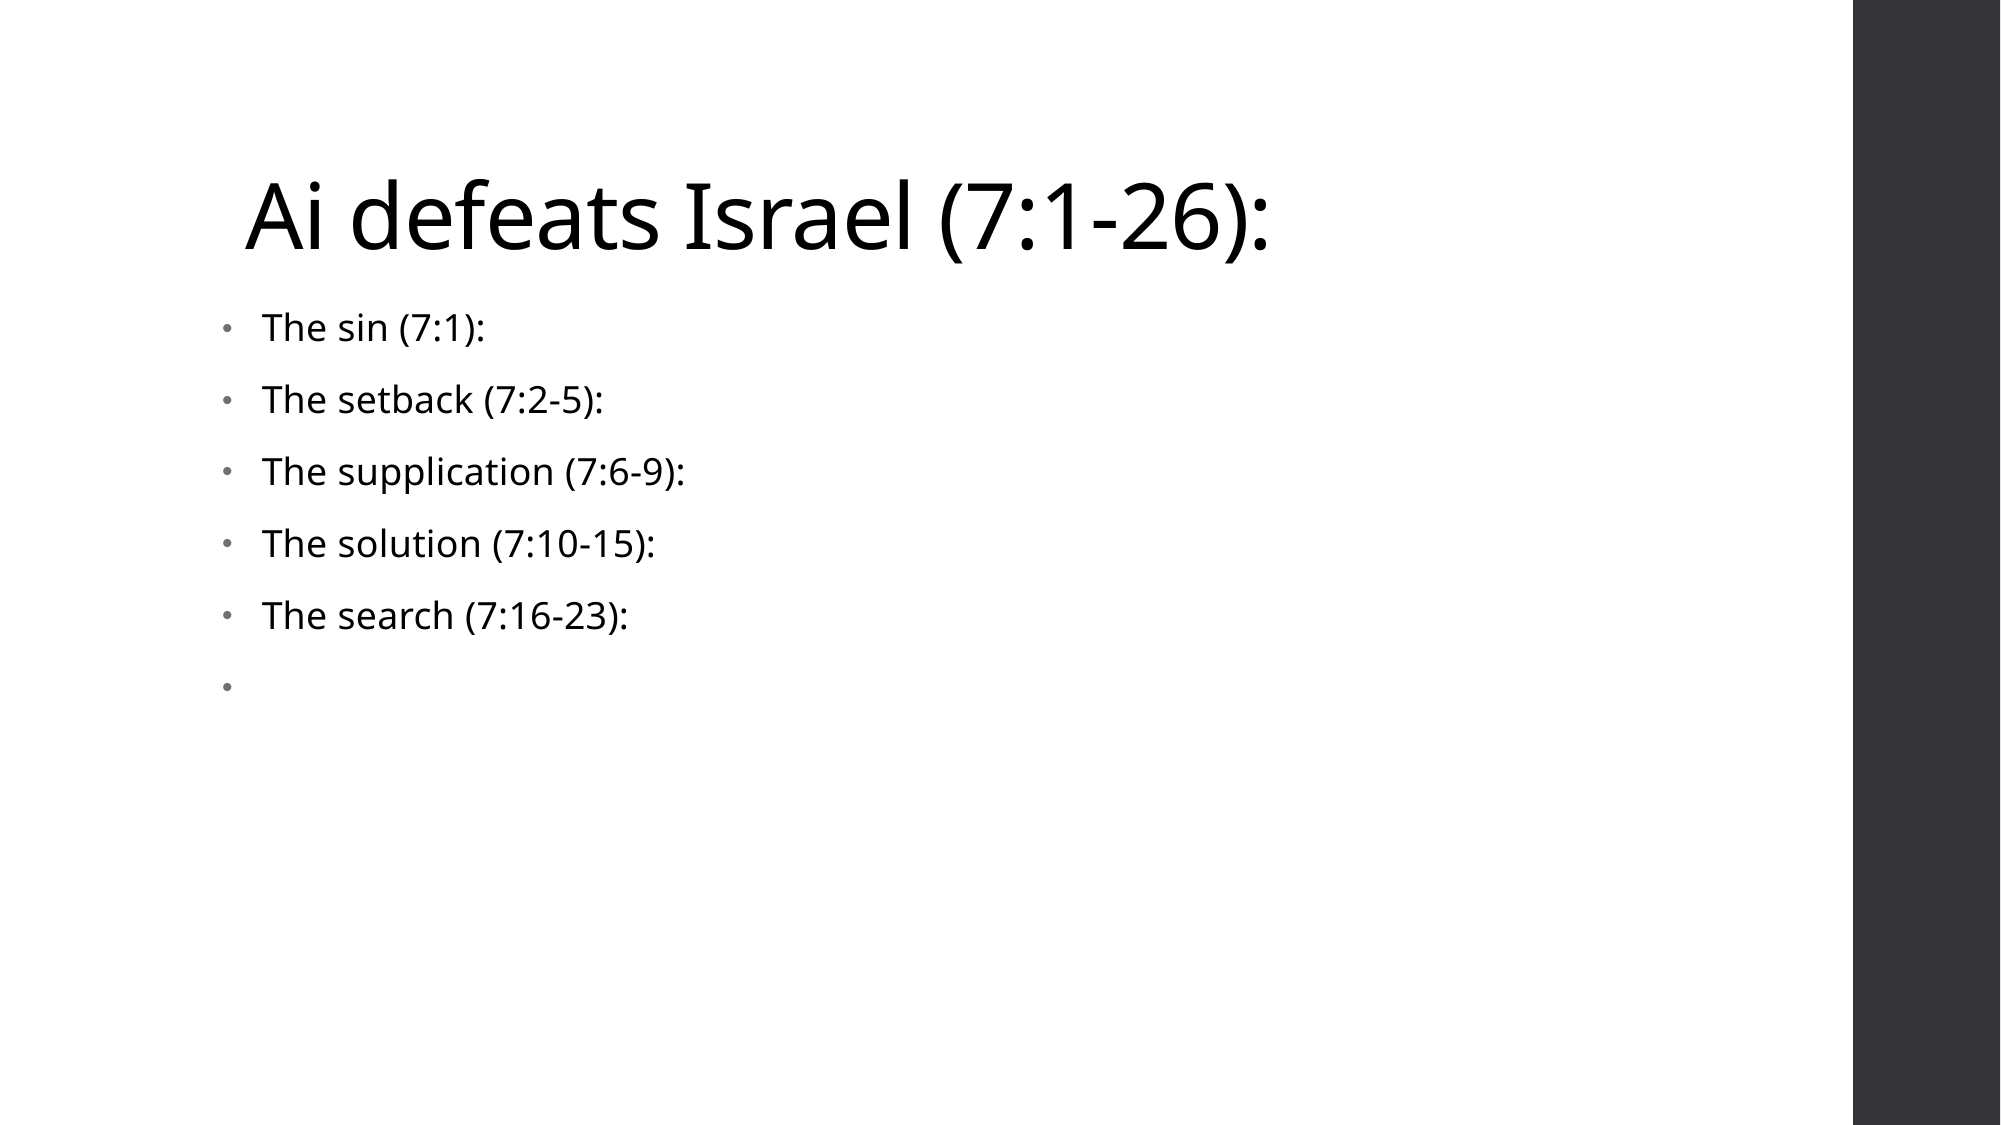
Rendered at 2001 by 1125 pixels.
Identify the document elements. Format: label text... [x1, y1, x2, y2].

list The sin (7:1): The setback (7:2-5): The supplication (7:6-9): The solution (7:10-15): The search (7:16-23): [206, 299, 1617, 1014]
title Ai defeats Israel (7:1-26): [206, 60, 1797, 278]
